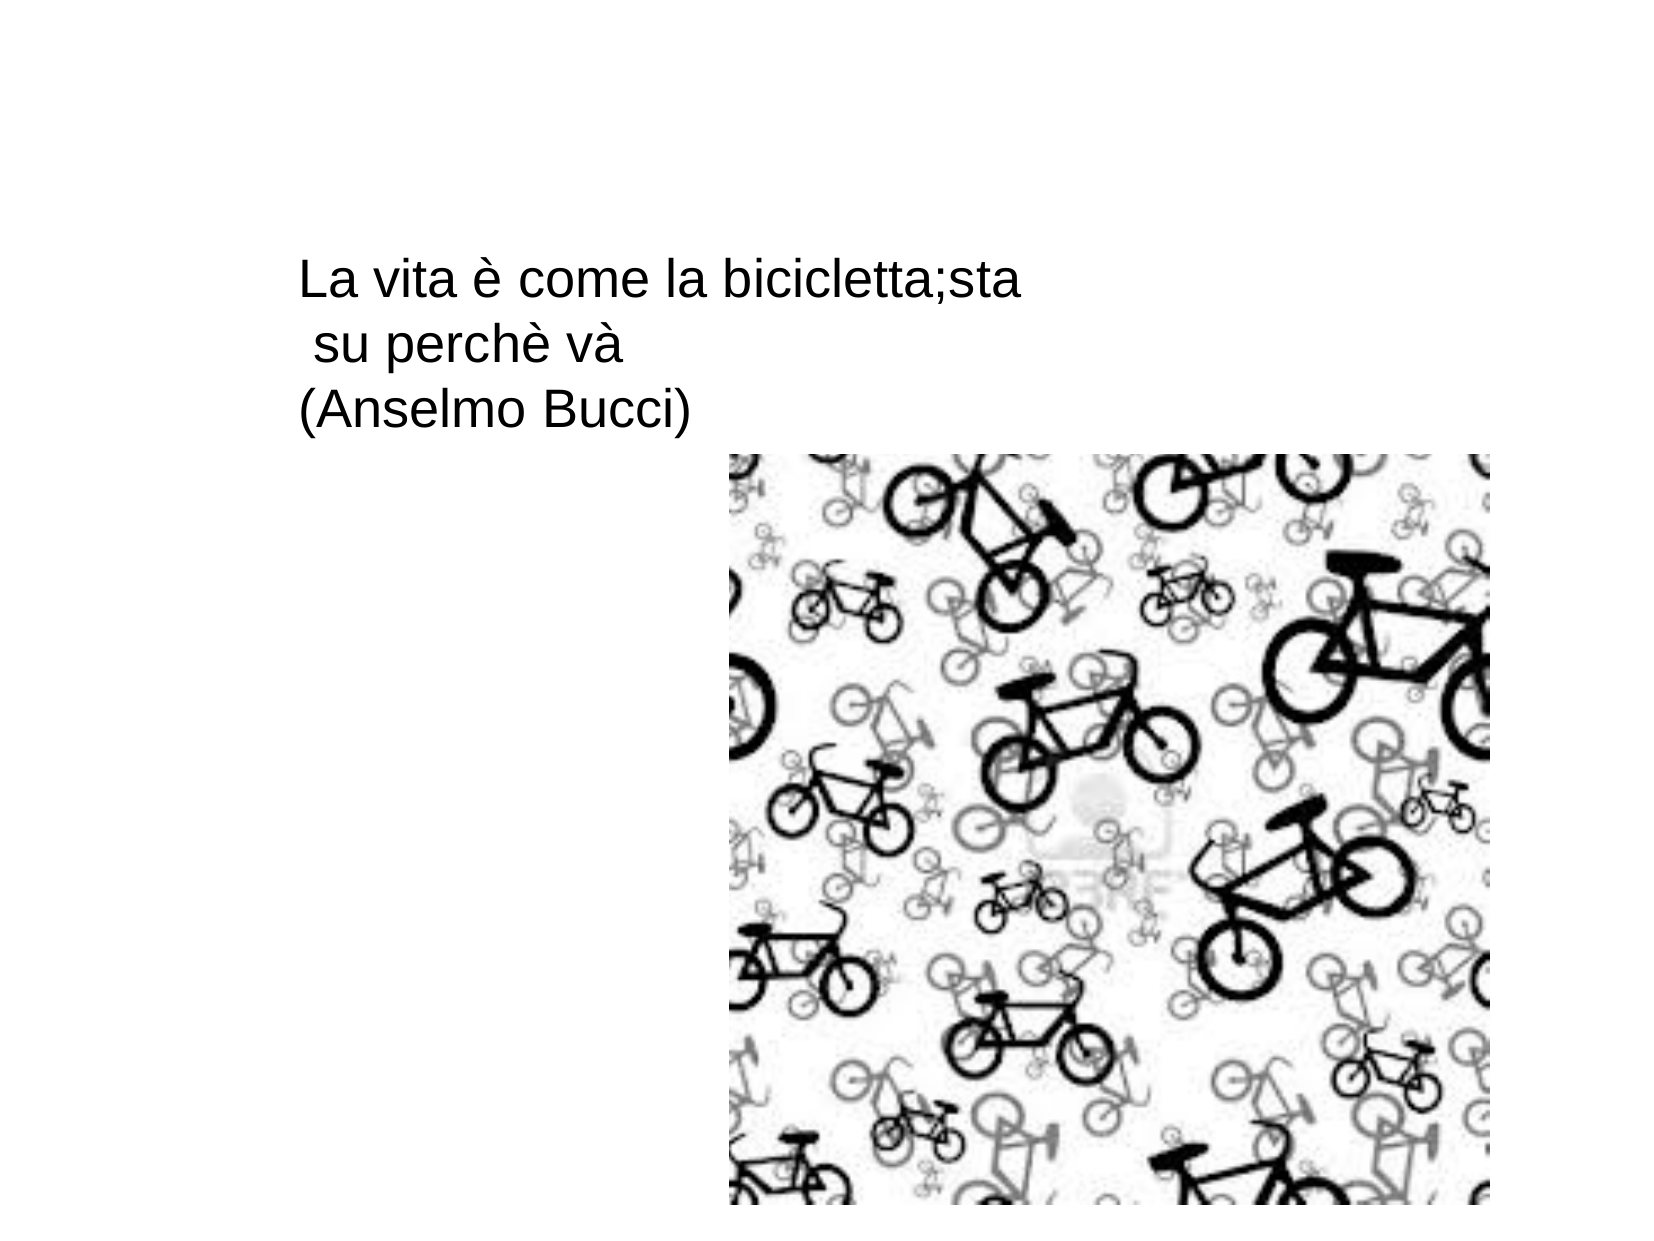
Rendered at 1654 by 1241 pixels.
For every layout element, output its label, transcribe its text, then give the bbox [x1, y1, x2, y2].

text_box La vita è come la bicicletta;sta su perchè và (Anselmo Bucci) [283, 236, 1358, 372]
picture [729, 454, 1490, 1205]
